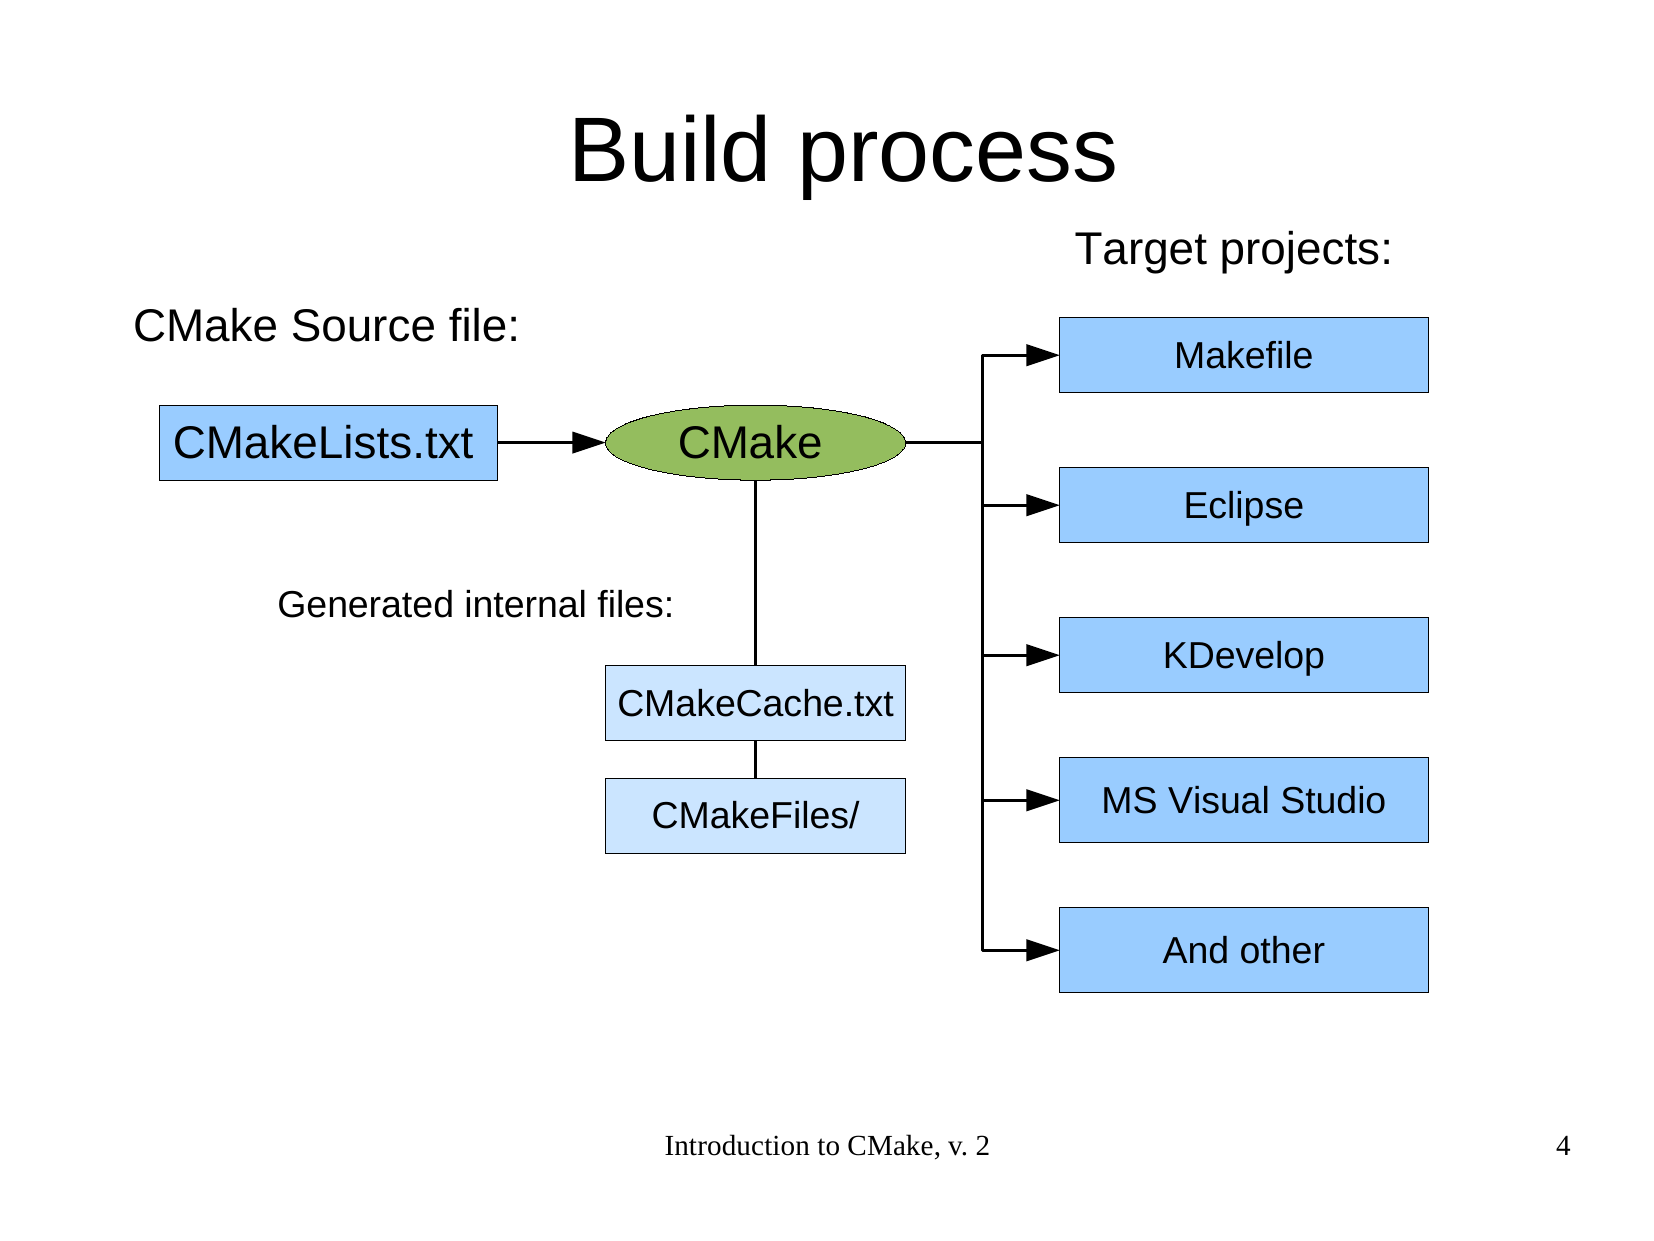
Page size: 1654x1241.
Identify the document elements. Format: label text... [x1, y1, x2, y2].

title Build process [150, 74, 1538, 226]
text_box MS Visual Studio [1059, 757, 1429, 843]
text_box CMakeFiles/ [605, 778, 906, 854]
text_box And other [1059, 907, 1429, 993]
text_box Target projects: [1059, 215, 1446, 288]
text_box KDevelop [1059, 617, 1429, 693]
text_box Eclipse [1059, 467, 1429, 543]
text_box CMake [605, 405, 906, 481]
text_box Generated internal files: [262, 576, 725, 638]
text_box Makefile [1059, 317, 1429, 393]
text_box CMakeLists.txt [159, 405, 498, 481]
text_box CMake Source file: [118, 292, 634, 365]
text_box CMakeCache.txt [605, 665, 906, 741]
